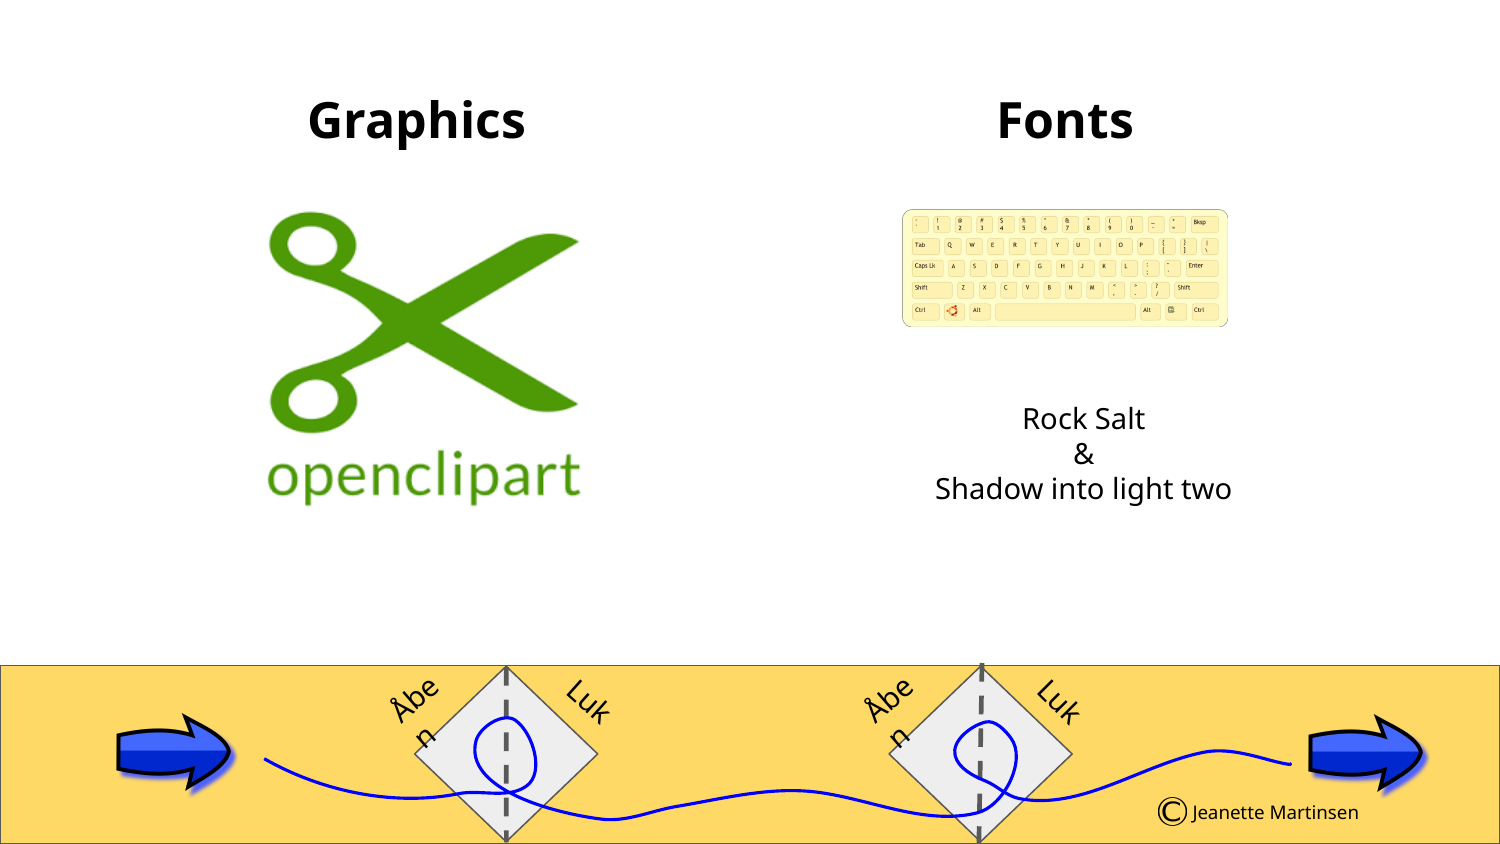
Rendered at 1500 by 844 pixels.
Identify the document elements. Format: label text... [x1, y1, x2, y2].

text_box Åben [361, 640, 473, 750]
picture [1305, 711, 1430, 799]
picture [113, 710, 238, 798]
text_box Åben [835, 641, 944, 748]
text_box Luk [1009, 650, 1121, 762]
picture [264, 209, 585, 509]
picture [902, 209, 1228, 315]
text_box Jeanette Martinsen [1177, 785, 1405, 837]
text_box Fonts [802, 73, 1328, 200]
text_box Graphics [154, 73, 680, 200]
text_box Rock Salt & Shadow into light two [862, 315, 1306, 508]
text_box [0, 665, 1500, 844]
text_box Luk [539, 651, 652, 761]
picture [1158, 797, 1177, 826]
